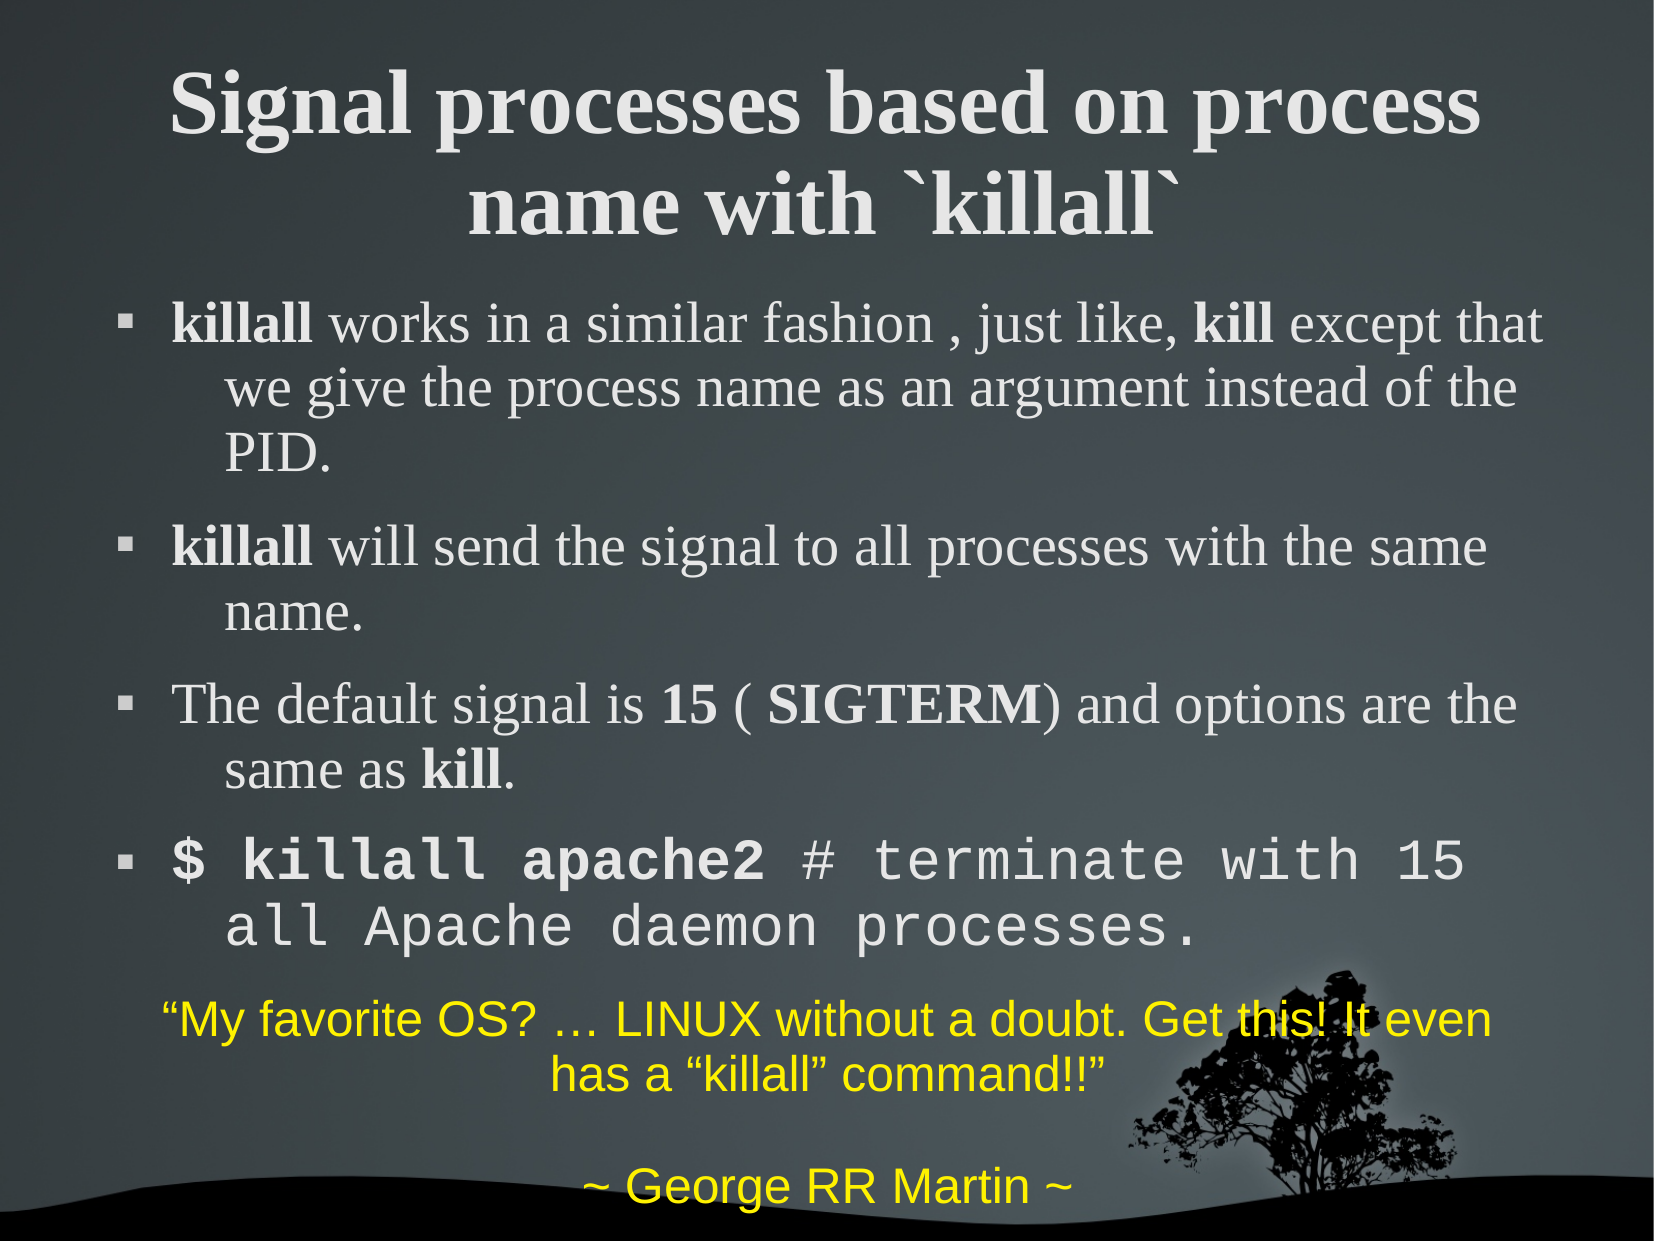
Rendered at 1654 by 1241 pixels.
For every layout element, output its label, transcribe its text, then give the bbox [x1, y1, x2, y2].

text_box “My favorite OS? … LINUX without a doubt. Get this! It even has a “killall” command!!” ~ George RR Martin ~ [147, 983, 1518, 1222]
picture [0, 0, 1654, 1241]
list killall works in a similar fashion , just like, kill except that we give the process name as an argument instead of the PID. killall will send the signal to all processes with the same name. The default signal is 15 ( SIGTERM) and options are the same as kill. $ killall apache2 # terminate with 15 all Apache daemon processes. [82, 290, 1571, 1145]
title Signal processes based on process name with `killall` [82, 33, 1571, 273]
